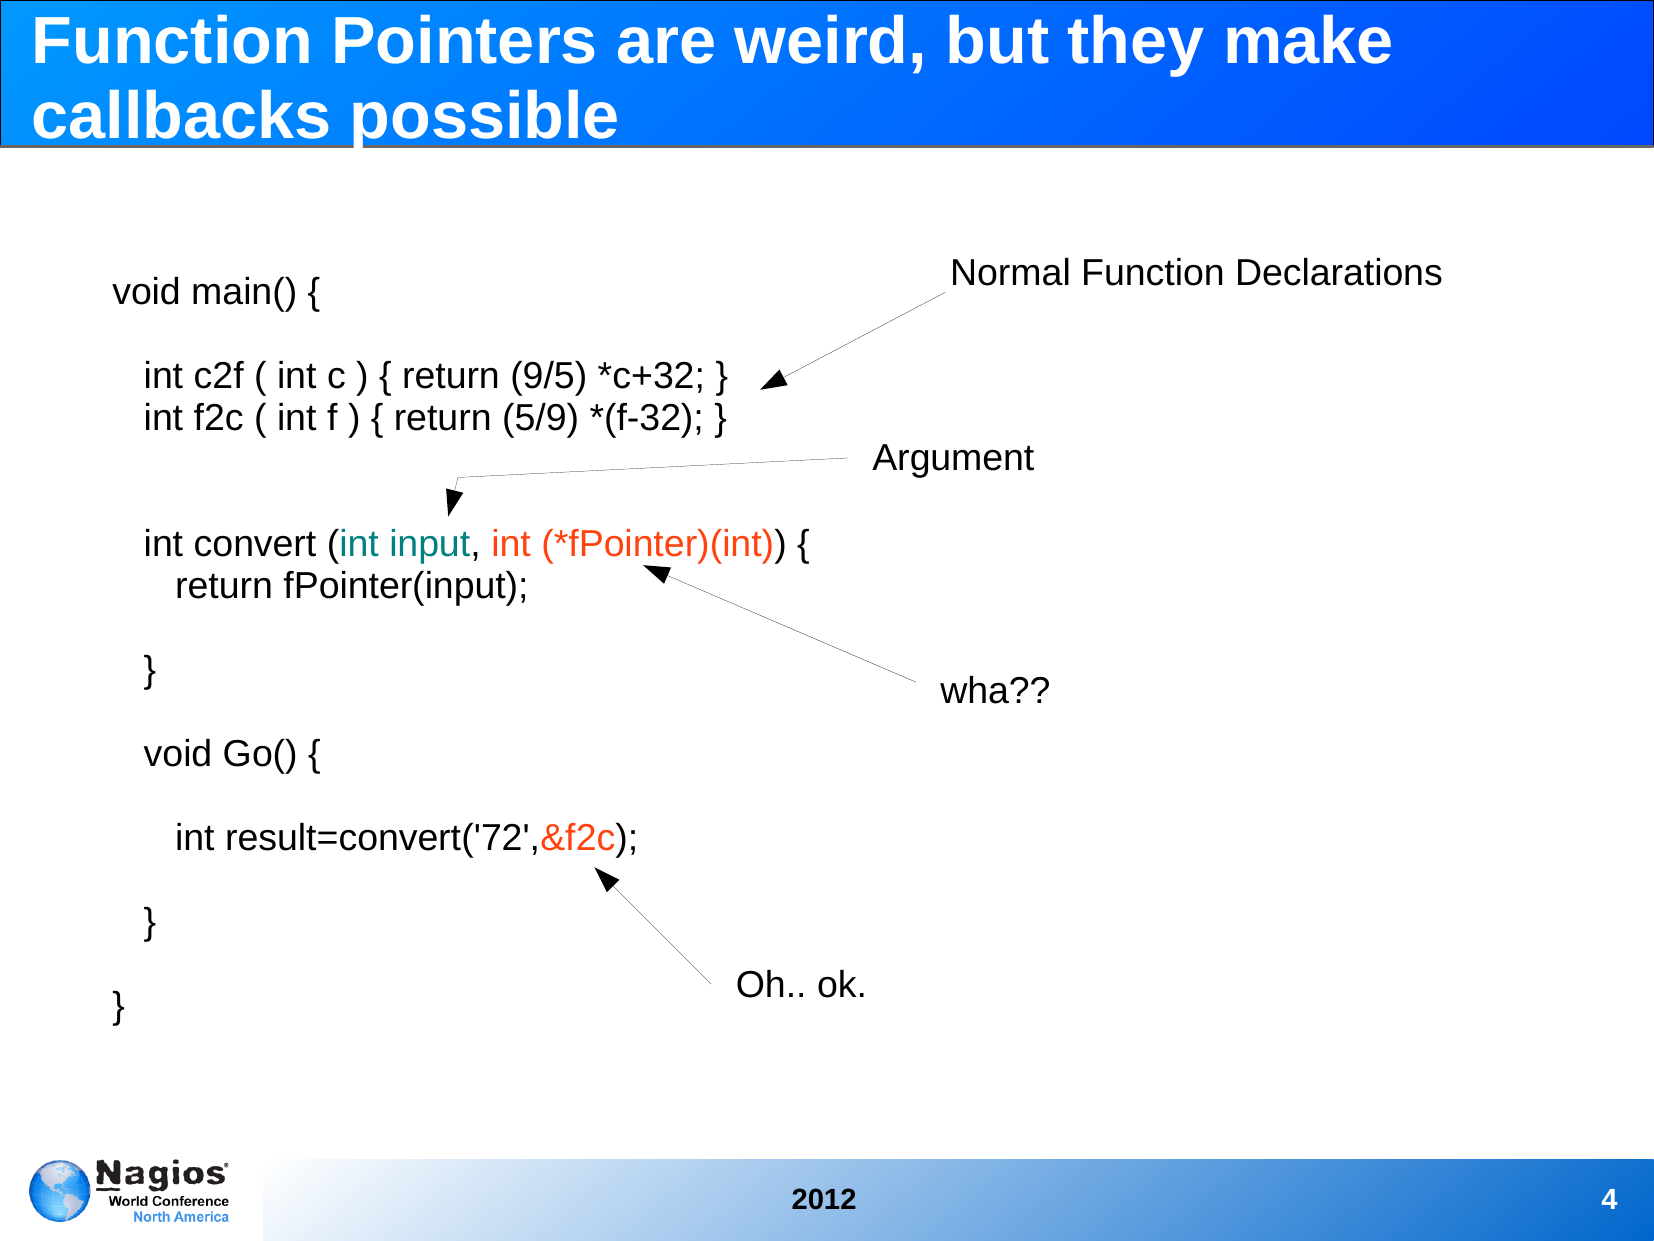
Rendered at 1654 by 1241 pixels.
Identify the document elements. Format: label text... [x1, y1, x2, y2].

text_box void main() { int c2f ( int c ) { return (9/5) *c+32; } int f2c ( int f ) { return (5/9) *(f-32); } int convert (int input, int (*fPointer)(int)) { return fPointer(input); } void Go() { int result=convert('72',&f2c); } } [97, 263, 1068, 1076]
text_box Argument [857, 428, 1050, 486]
text_box Oh.. ok. [721, 956, 883, 1014]
picture [29, 1159, 229, 1235]
text_box Normal Function Declarations [935, 243, 1458, 301]
title Function Pointers are weird, but they make callbacks possible [31, 3, 1654, 153]
text_box wha?? [925, 662, 1066, 720]
